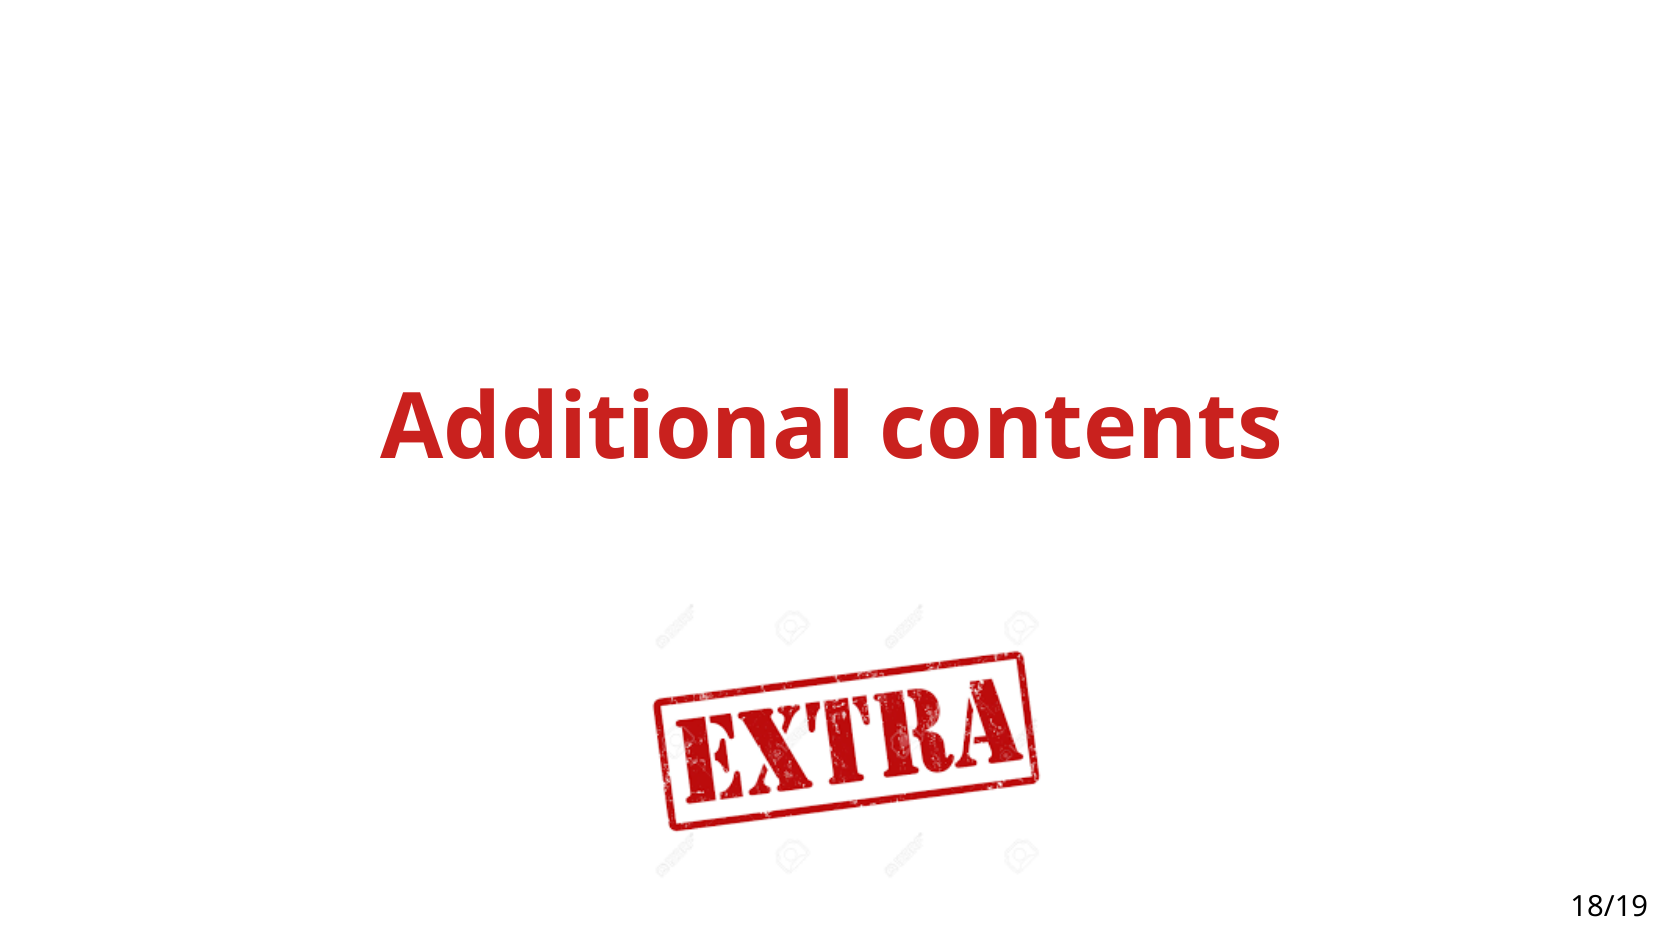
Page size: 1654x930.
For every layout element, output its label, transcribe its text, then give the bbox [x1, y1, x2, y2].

picture [645, 595, 1050, 901]
title Additional contents [87, 320, 1576, 526]
